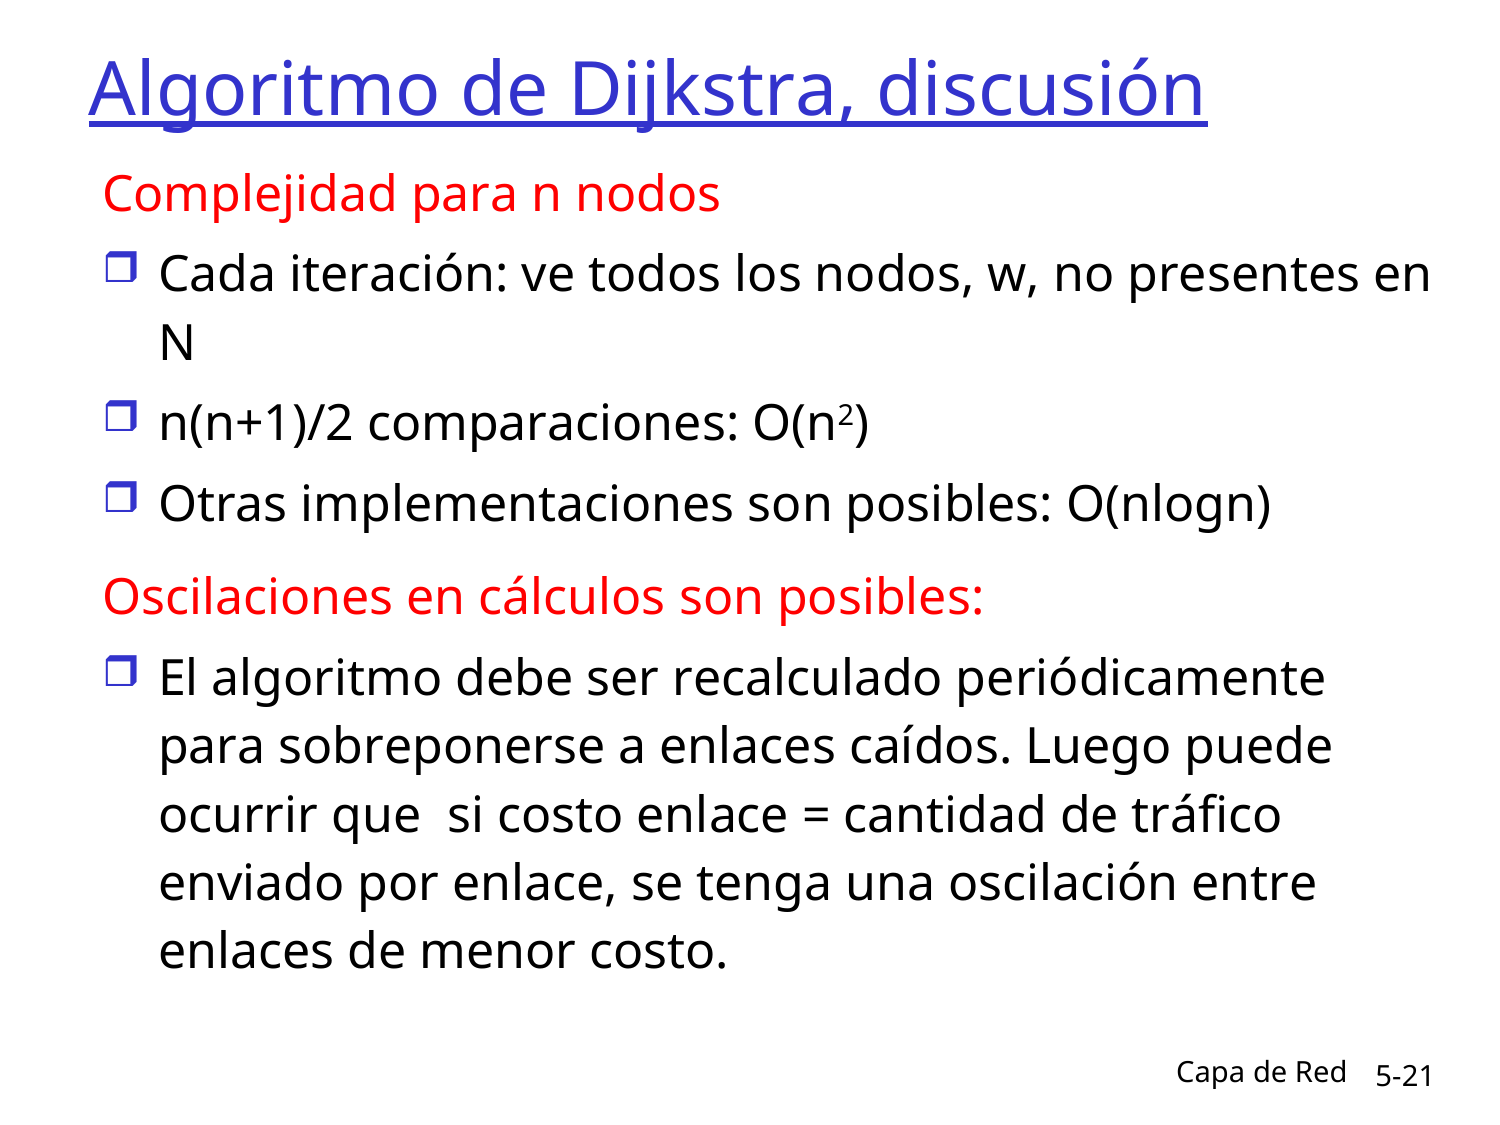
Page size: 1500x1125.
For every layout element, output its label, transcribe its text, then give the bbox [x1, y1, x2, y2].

list Complejidad para n nodos Cada iteración: ve todos los nodos, w, no presentes en N n(n+1)/2 comparaciones: O(n2) Otras implementaciones son posibles: O(nlogn) Oscilaciones en cálculos son posibles: El algoritmo debe ser recalculado periódicamente para sobreponerse a enlaces caídos. Luego puede ocurrir que si costo enlace = cantidad de tráfico enviado por enlace, se tenga una oscilación entre enlaces de menor costo. [87, 149, 1463, 1054]
title Algoritmo de Dijkstra, discusión [74, 23, 1473, 150]
